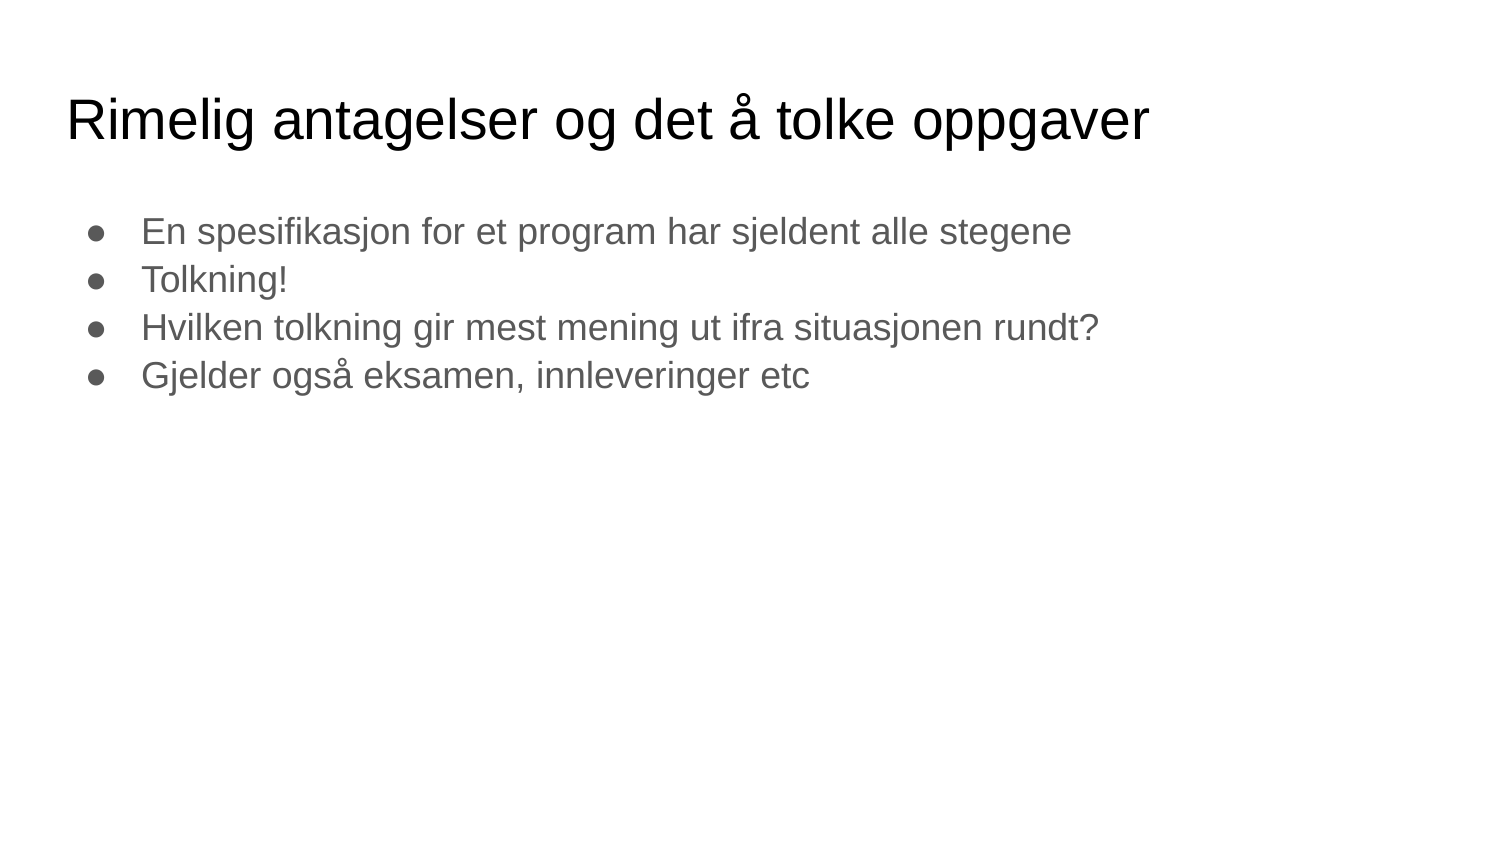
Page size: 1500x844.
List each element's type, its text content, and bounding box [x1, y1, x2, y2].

list En spesifikasjon for et program har sjeldent alle stegene Tolkning! Hvilken tolkning gir mest mening ut ifra situasjonen rundt? Gjelder også eksamen, innleveringer etc [51, 189, 1449, 750]
title Rimelig antagelser og det å tolke oppgaver [51, 72, 1449, 167]
